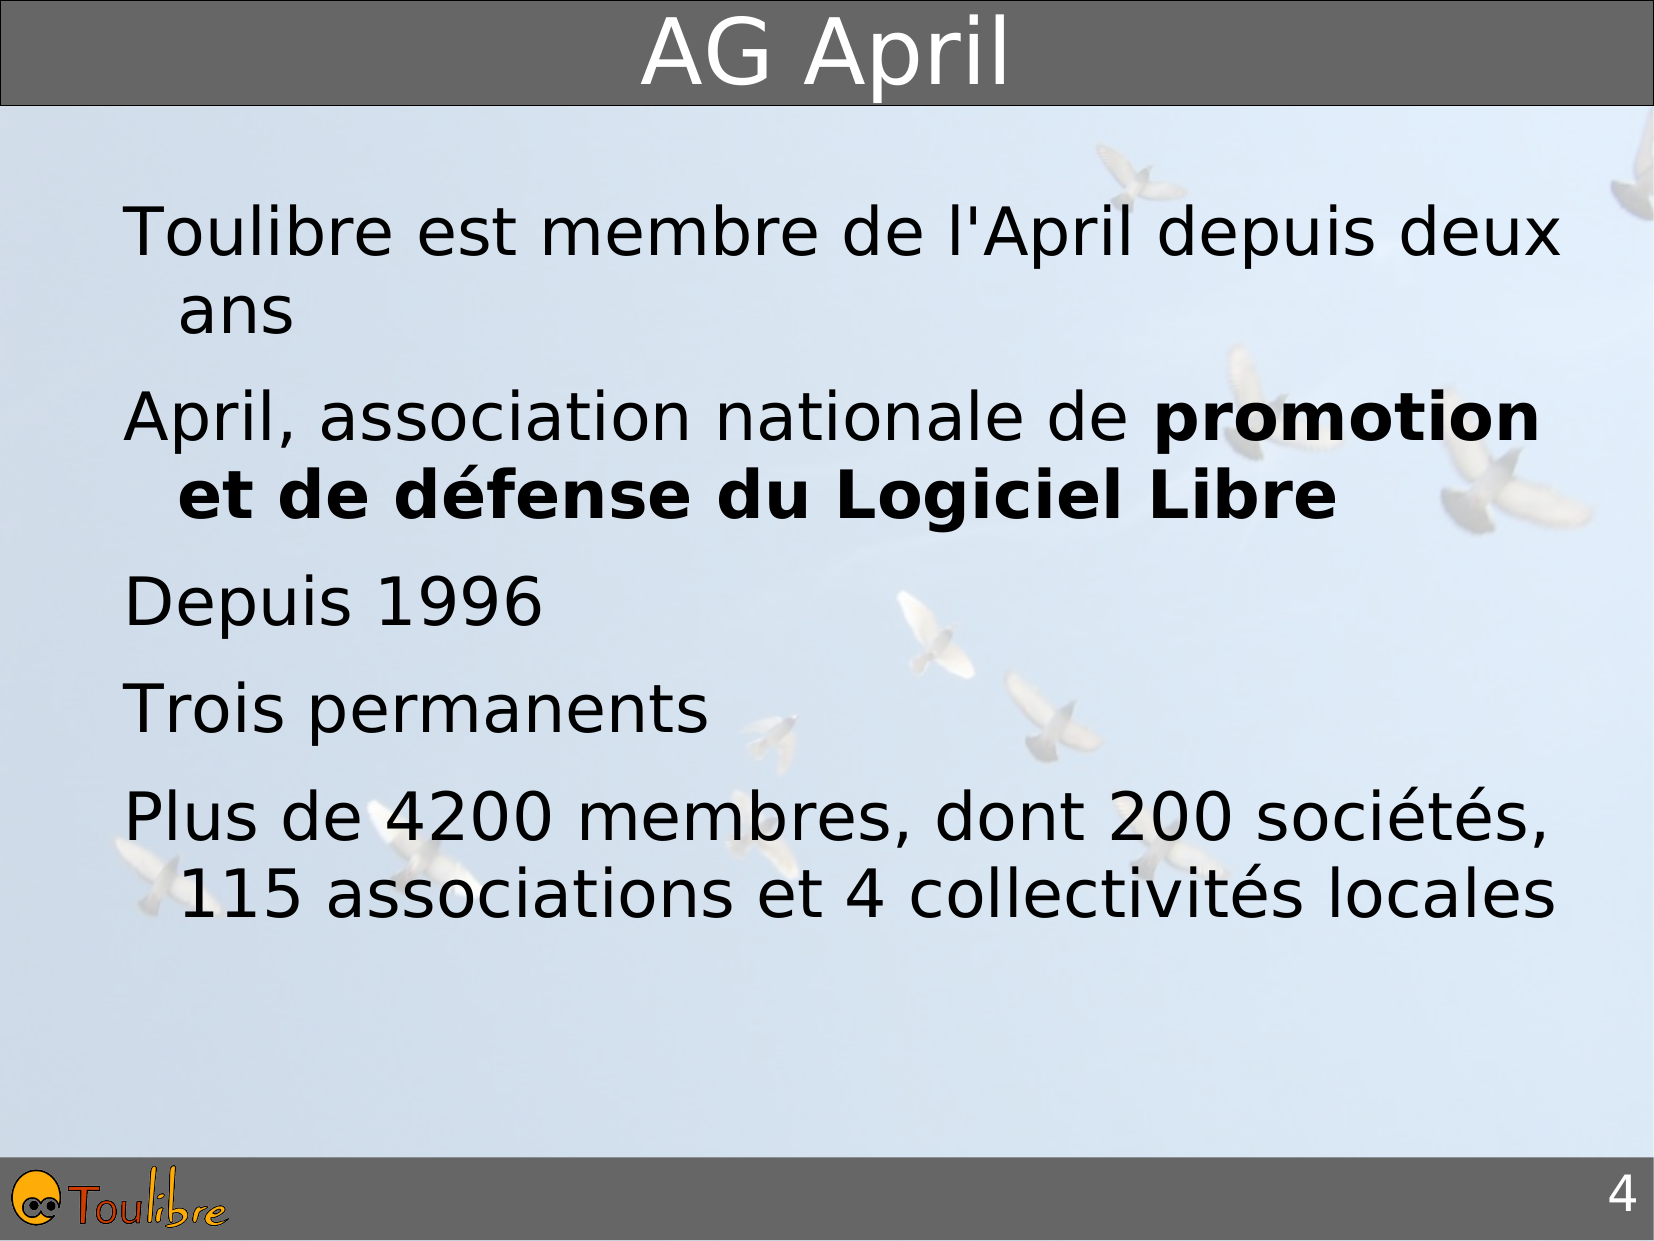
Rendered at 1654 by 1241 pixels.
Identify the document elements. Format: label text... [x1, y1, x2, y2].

picture [11, 1165, 229, 1228]
list Toulibre est membre de l'April depuis deux ans April, association nationale de promotion et de défense du Logiciel Libre Depuis 1996 Trois permanents Plus de 4200 membres, dont 200 sociétés, 115 associations et 4 collectivités locales [106, 193, 1595, 1090]
title AG April [0, 0, 1654, 107]
